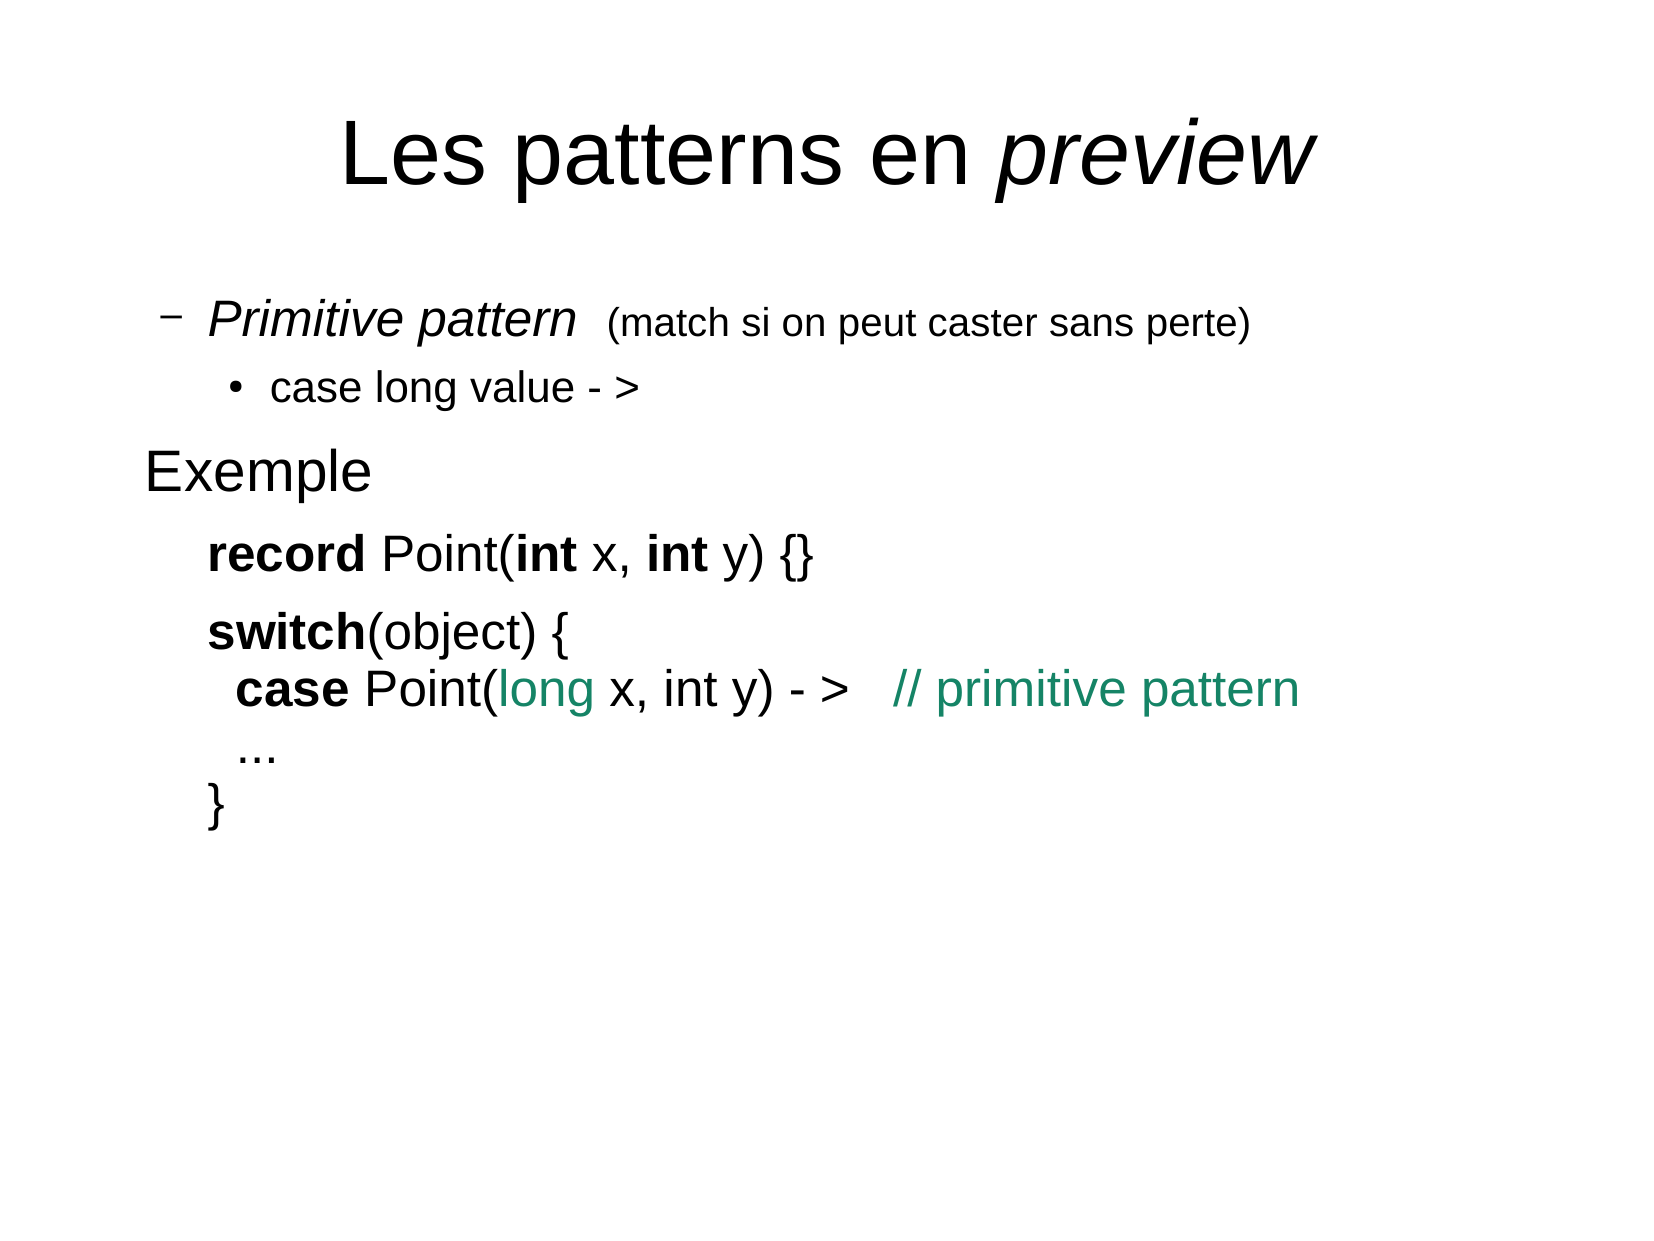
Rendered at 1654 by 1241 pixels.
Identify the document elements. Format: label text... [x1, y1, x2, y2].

title Les patterns en preview [82, 49, 1571, 257]
list Primitive pattern (match si on peut caster sans perte) case long value - > Exemple record Point(int x, int y) {} switch(object) { case Point(long x, int y) - > // primitive pattern ... } [82, 290, 1571, 1010]
